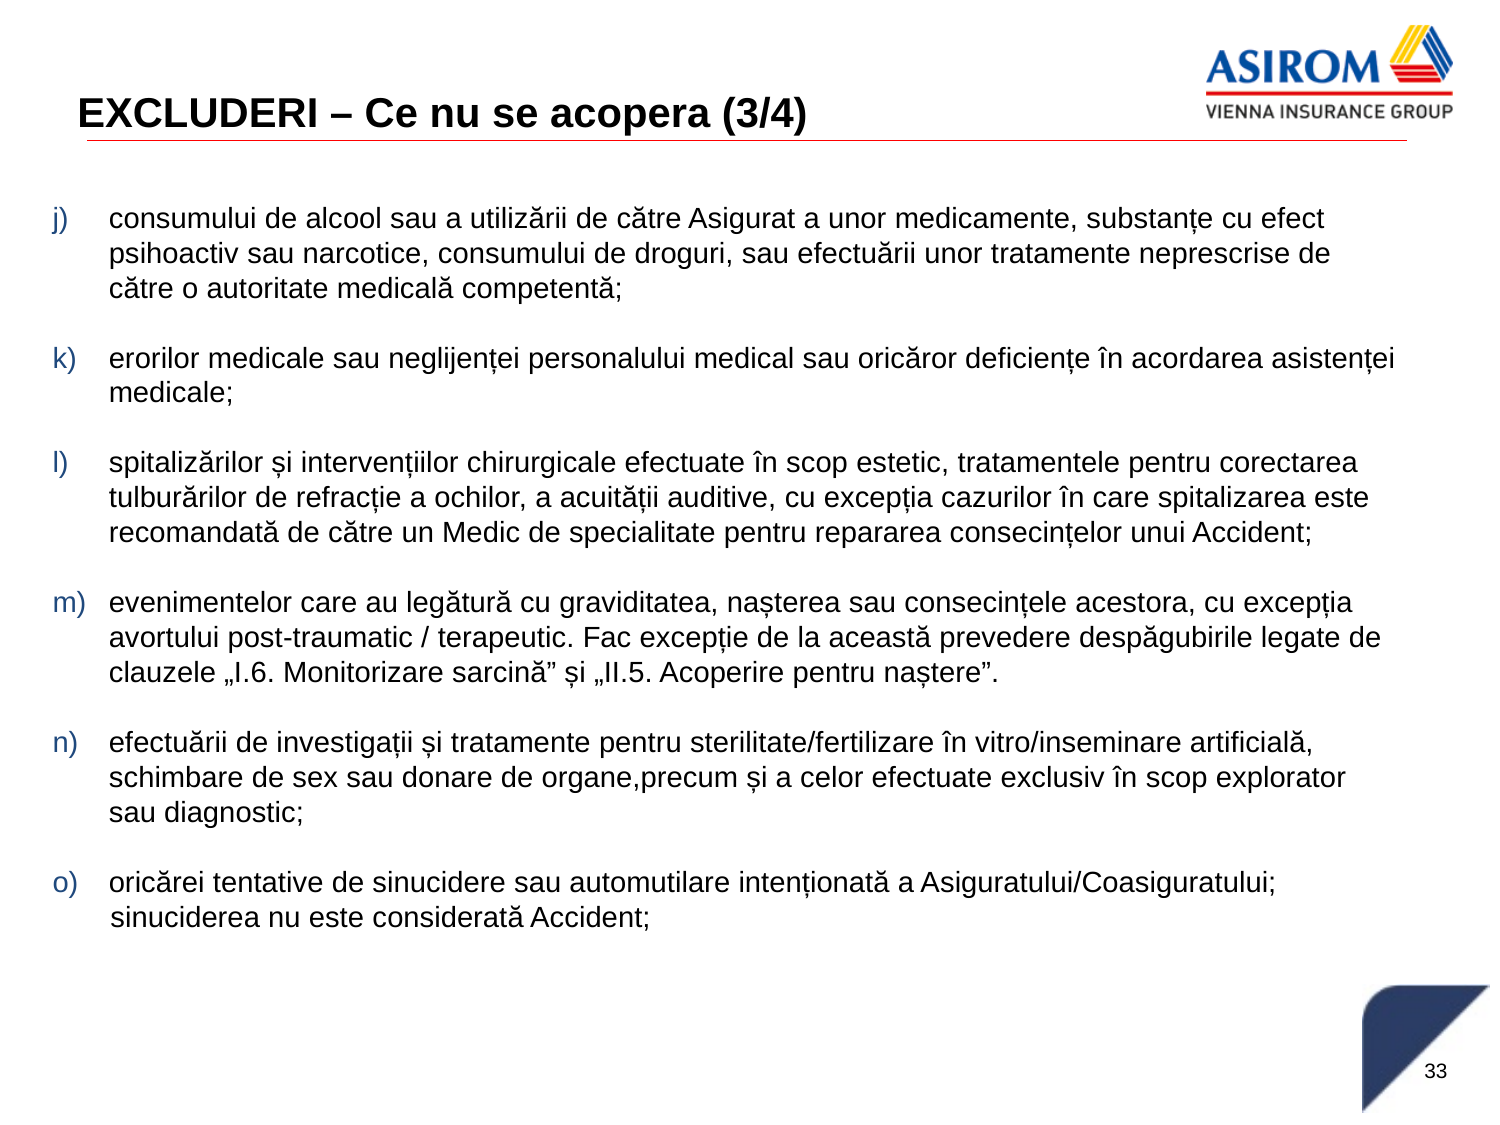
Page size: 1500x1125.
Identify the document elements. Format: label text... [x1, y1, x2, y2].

picture [1206, 12, 1453, 134]
picture [1362, 984, 1490, 1113]
text_box consumului de alcool sau a utilizării de către Asigurat a unor medicamente, substanțe cu efect psihoactiv sau narcotice, consumului de droguri, sau efectuării unor tratamente neprescrise de către o autoritate medicală competentă; erorilor medicale sau neglijenței personalului medical sau oricăror deficiențe în acordarea asistenței medicale; spitalizărilor și intervențiilor chirurgicale efectuate în scop estetic, tratamentele pentru corectarea tulburărilor de refracție a ochilor, a acuității auditive, cu excepția cazurilor în care spitalizarea este recomandată de către un Medic de specialitate pentru repararea consecințelor unui Accident; evenimentelor care au legătură cu graviditatea, nașterea sau consecințele acestora, cu excepția avortului post-traumatic / terapeutic. Fac excepție de la această prevedere despăgubirile legate de clauzele „I.6. Monitorizare sarcină” și „II.5. Acoperire pentru naștere”. efectuării de investigații și tratamente pentru sterilitate/fertilizare în vitro/inseminare artificială, schimbare de sex sau donare de organe,precum și a celor efectuate exclusiv în scop explorator sau diagnostic; oricărei tentative de sinucidere sau automutilare intenționată a Asiguratului/Coasiguratului; sinuciderea nu este considerată Accident; [37, 191, 1413, 941]
text_box EXCLUDERI – Ce nu se acopera (3/4) [62, 88, 1150, 144]
